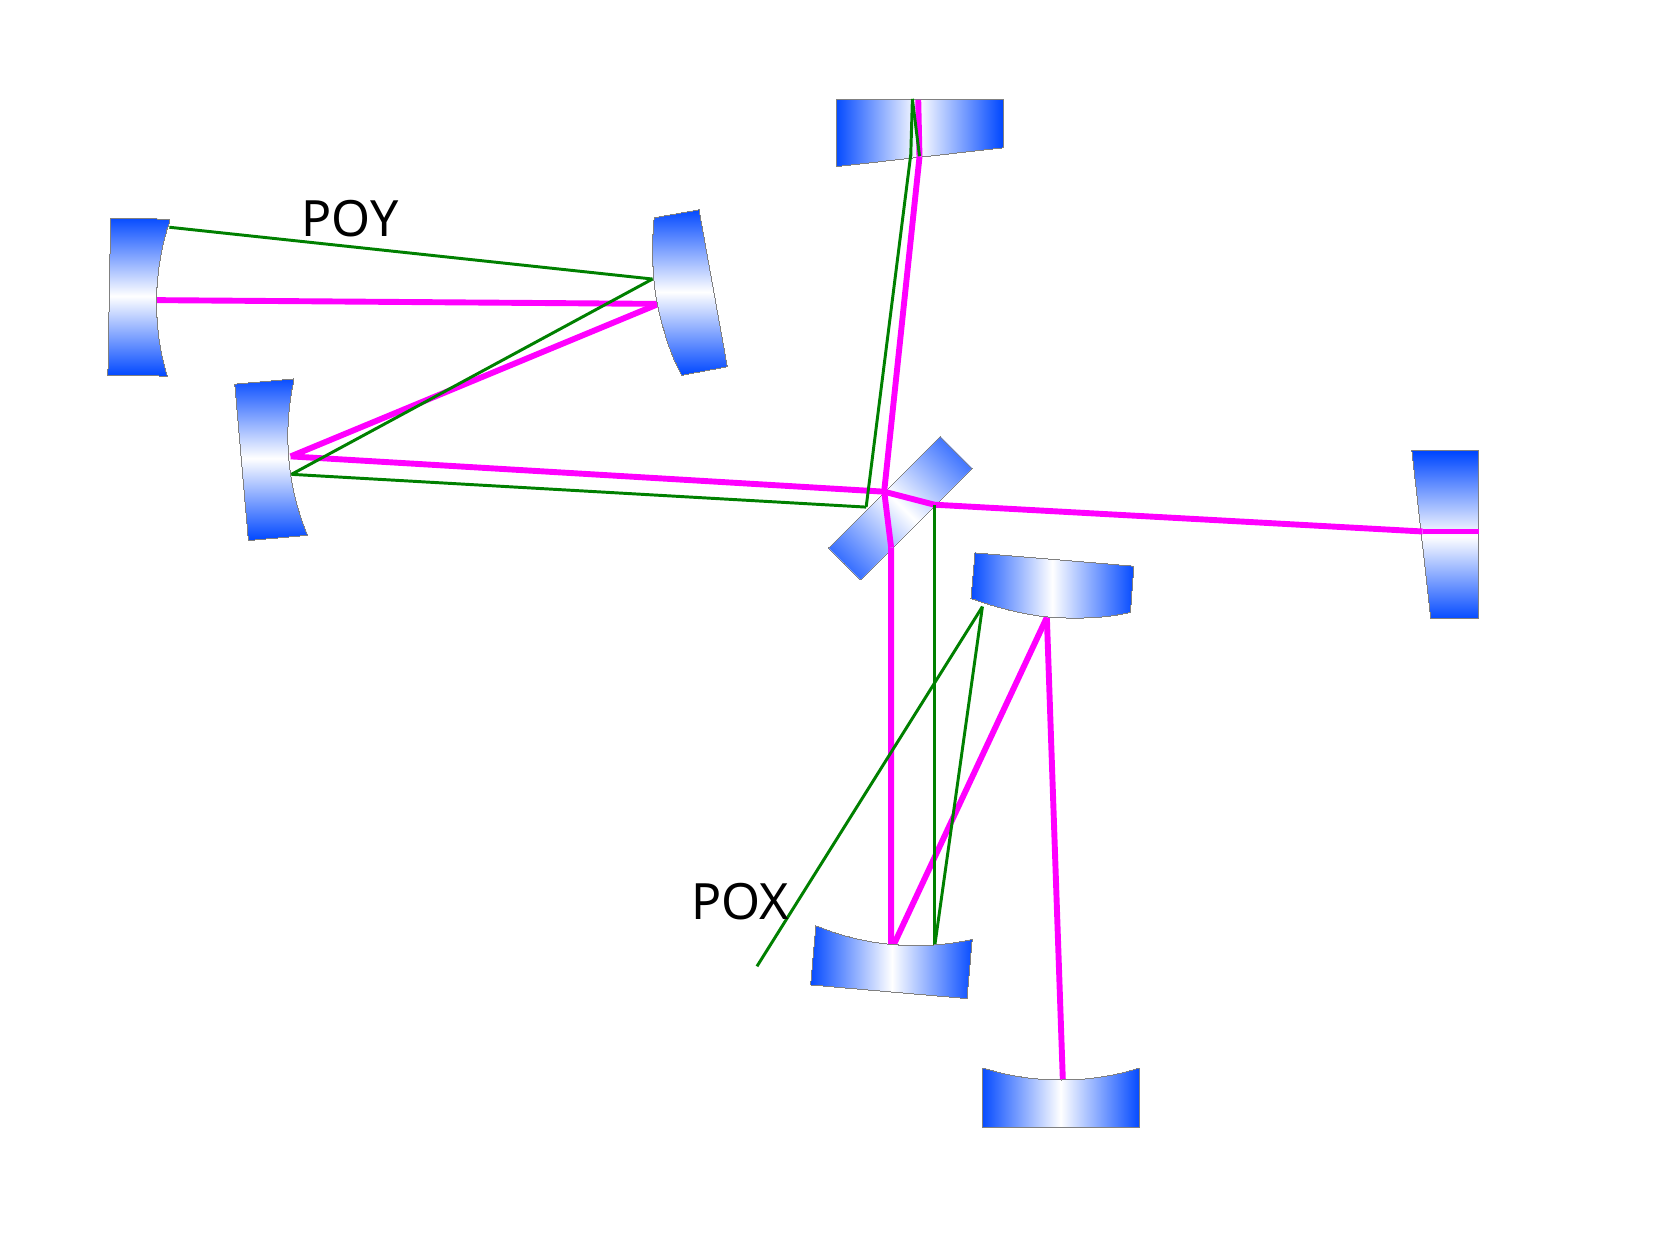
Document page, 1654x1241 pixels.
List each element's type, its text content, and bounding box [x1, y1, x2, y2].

text_box [888, 496, 933, 546]
text_box [982, 1068, 1140, 1128]
text_box [828, 495, 888, 580]
text_box [810, 925, 973, 999]
text_box [1421, 534, 1479, 619]
text_box [234, 378, 308, 541]
text_box POY [286, 175, 411, 251]
text_box [912, 130, 916, 159]
text_box [887, 436, 973, 501]
text_box [970, 552, 1134, 619]
text_box POX [676, 858, 800, 935]
text_box [836, 99, 910, 167]
text_box [1411, 450, 1479, 529]
text_box [922, 99, 1004, 157]
text_box [652, 209, 728, 376]
text_box [107, 218, 170, 377]
